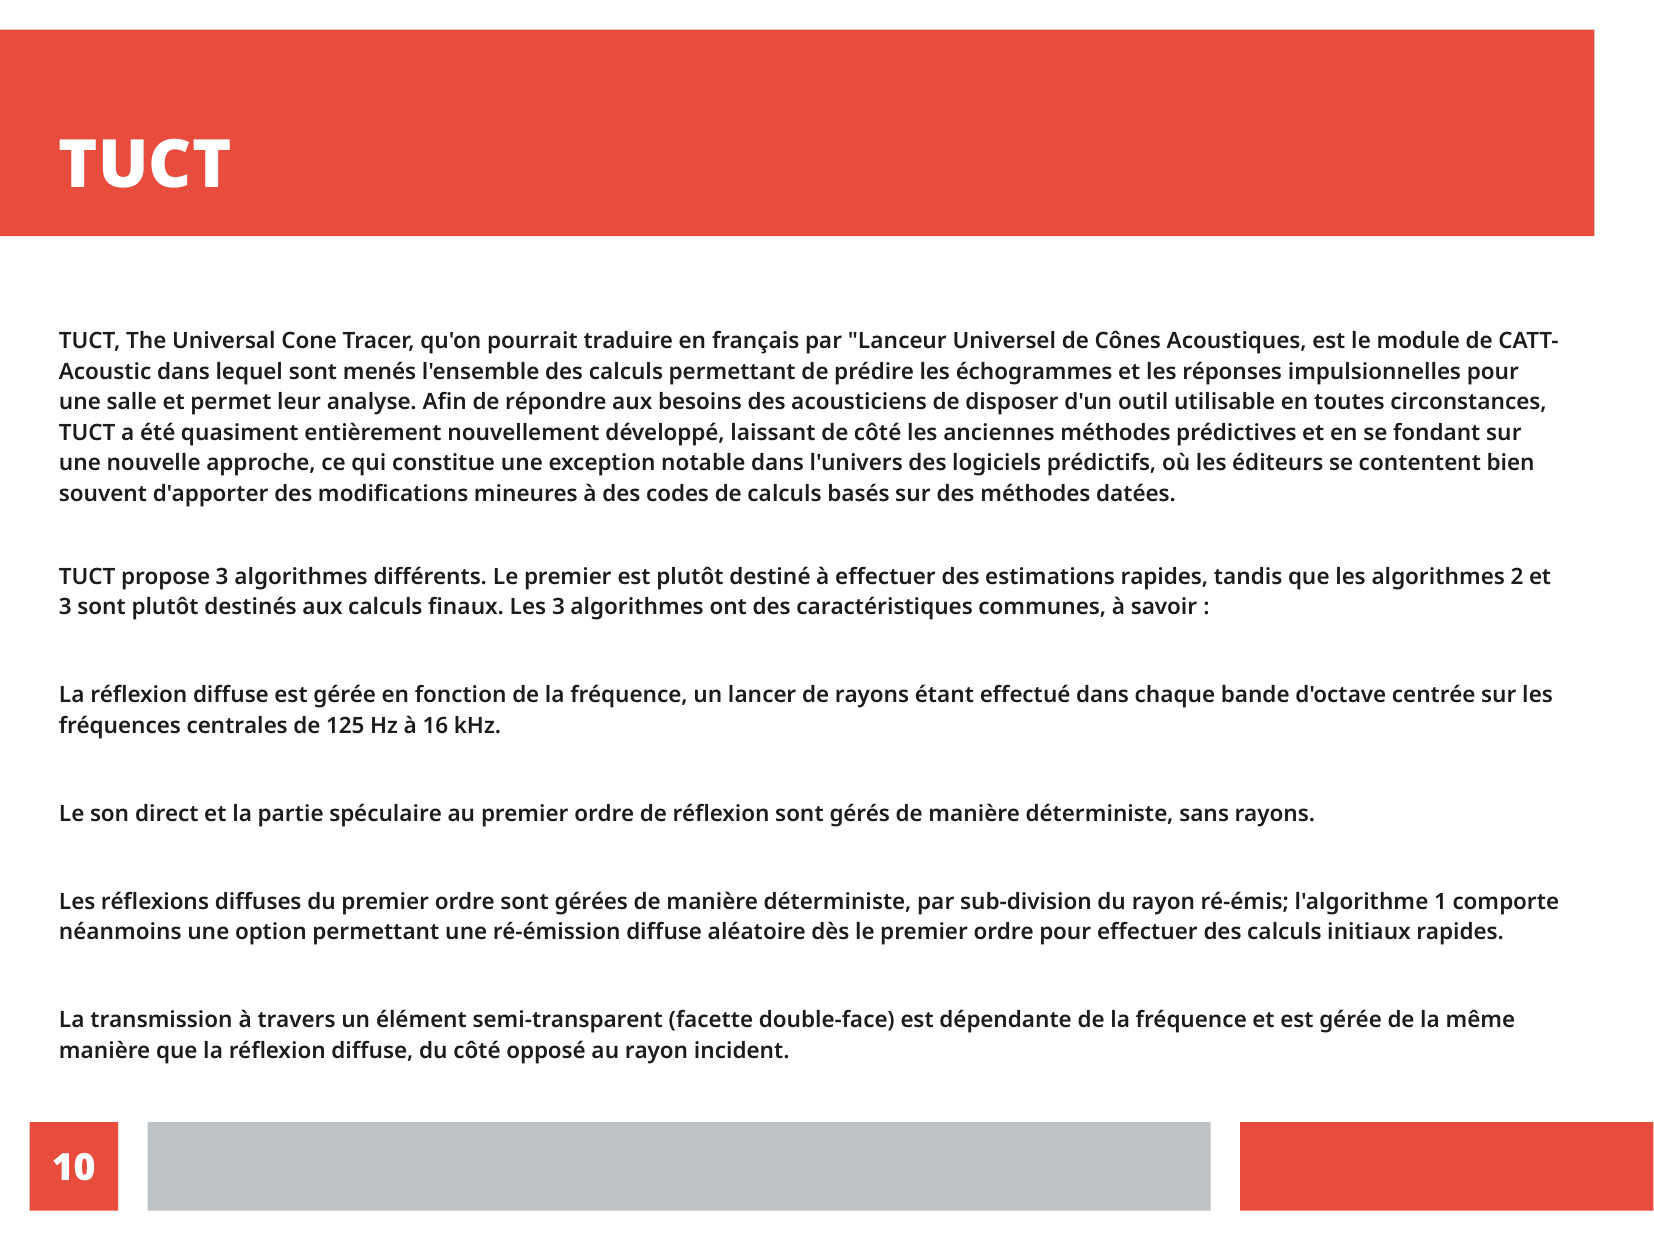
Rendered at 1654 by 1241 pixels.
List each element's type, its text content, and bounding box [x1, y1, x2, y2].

title TUCT [59, 59, 1595, 207]
list TUCT, The Universal Cone Tracer, qu'on pourrait traduire en français par "Lanceur Universel de Cônes Acoustiques, est le module de CATT-Acoustic dans lequel sont menés l'ensemble des calculs permettant de prédire les échogrammes et les réponses impulsionnelles pour une salle et permet leur analyse. Afin de répondre aux besoins des acousticiens de disposer d'un outil utilisable en toutes circonstances, TUCT a été quasiment entièrement nouvellement développé, laissant de côté les anciennes méthodes prédictives et en se fondant sur une nouvelle approche, ce qui constitue une exception notable dans l'univers des logiciels prédictifs, où les éditeurs se contentent bien souvent d'apporter des modifications mineures à des codes de calculs basés sur des méthodes datées. TUCT propose 3 algorithmes différents. Le premier est plutôt destiné à effectuer des estimations rapides, tandis que les algorithmes 2 et 3 sont plutôt destinés aux calculs finaux. Les 3 algorithmes ont des caractéristiques communes, à savoir : La réflexion diffuse est gérée en fonction de la fréquence, un lancer de rayons étant effectué dans chaque bande d'octave centrée sur les fréquences centrales de 125 Hz à 16 kHz. Le son direct et la partie spéculaire au premier ordre de réflexion sont gérés de manière déterministe, sans rayons. Les réflexions diffuses du premier ordre sont gérées de manière déterministe, par sub-division du rayon ré-émis; l'algorithme 1 comporte néanmoins une option permettant une ré-émission diffuse aléatoire dès le premier ordre pour effectuer des calculs initiaux rapides. La transmission à travers un élément semi-transparent (facette double-face) est dépendante de la fréquence et est gérée de la même manière que la réflexion diffuse, du côté opposé au rayon incident. [59, 324, 1565, 1093]
